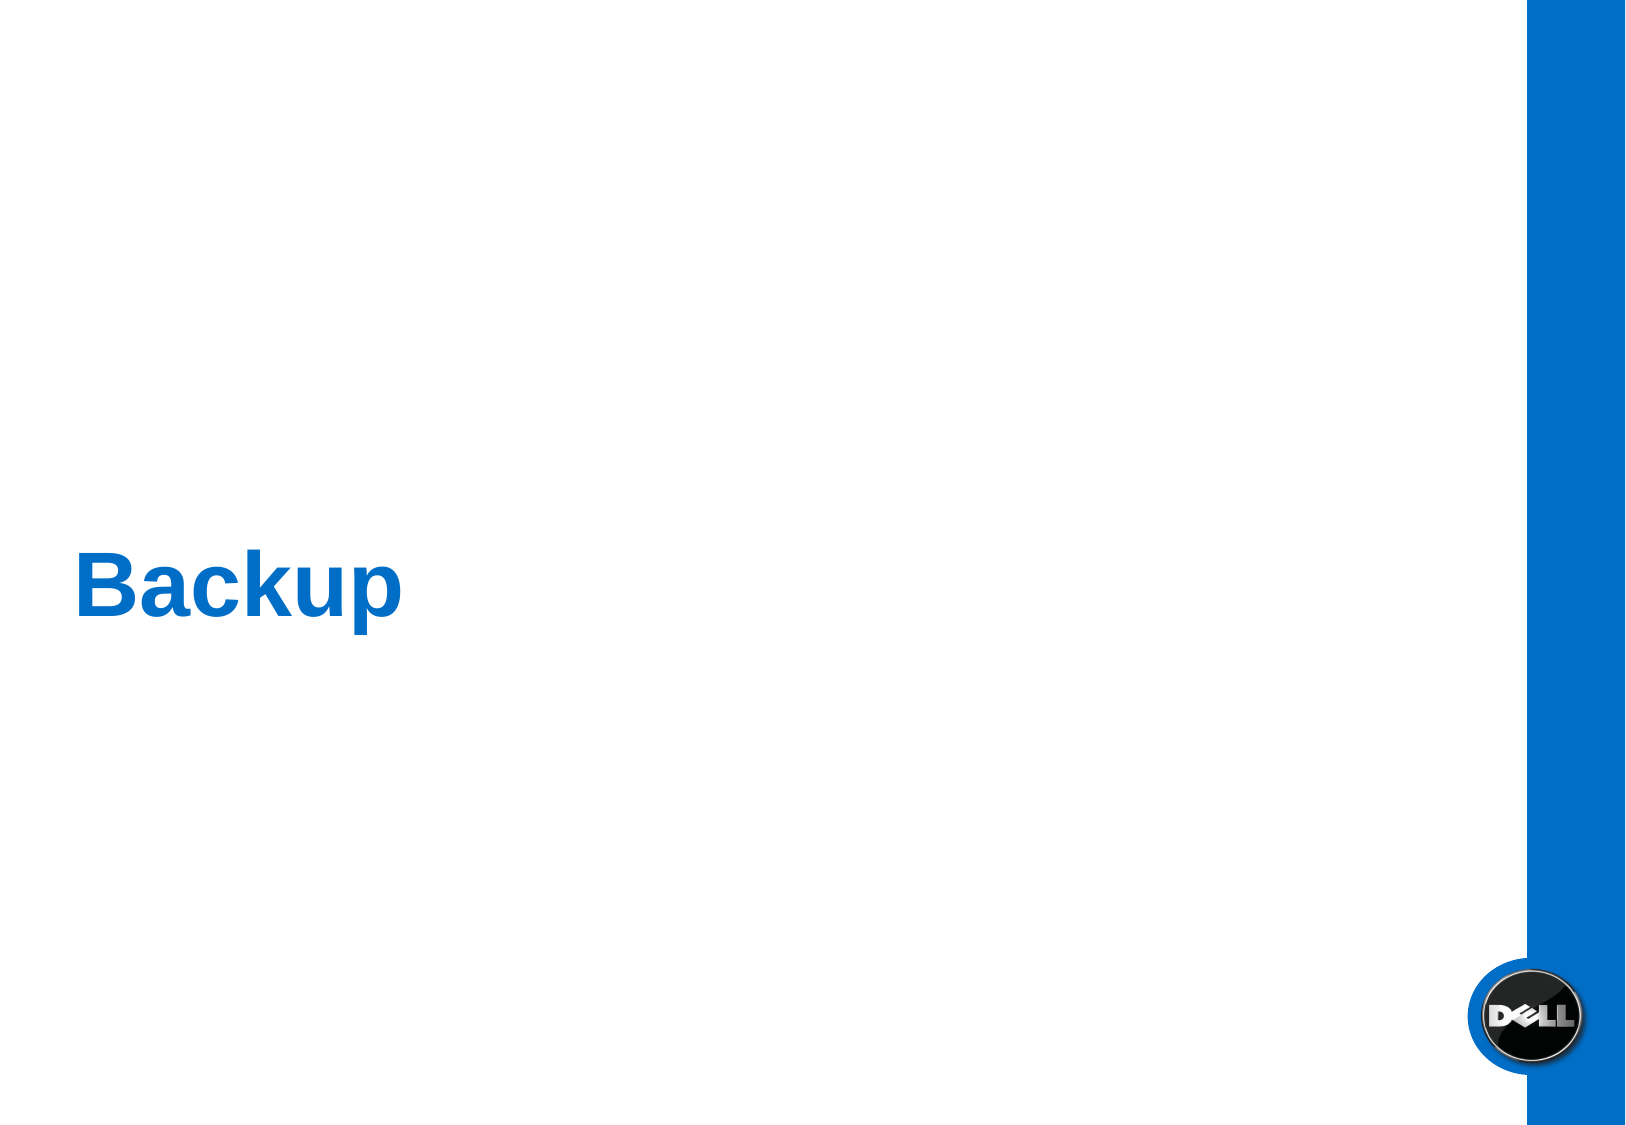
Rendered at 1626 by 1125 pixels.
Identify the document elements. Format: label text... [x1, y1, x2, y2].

picture [1477, 965, 1595, 1074]
title Backup [73, 127, 1480, 1065]
